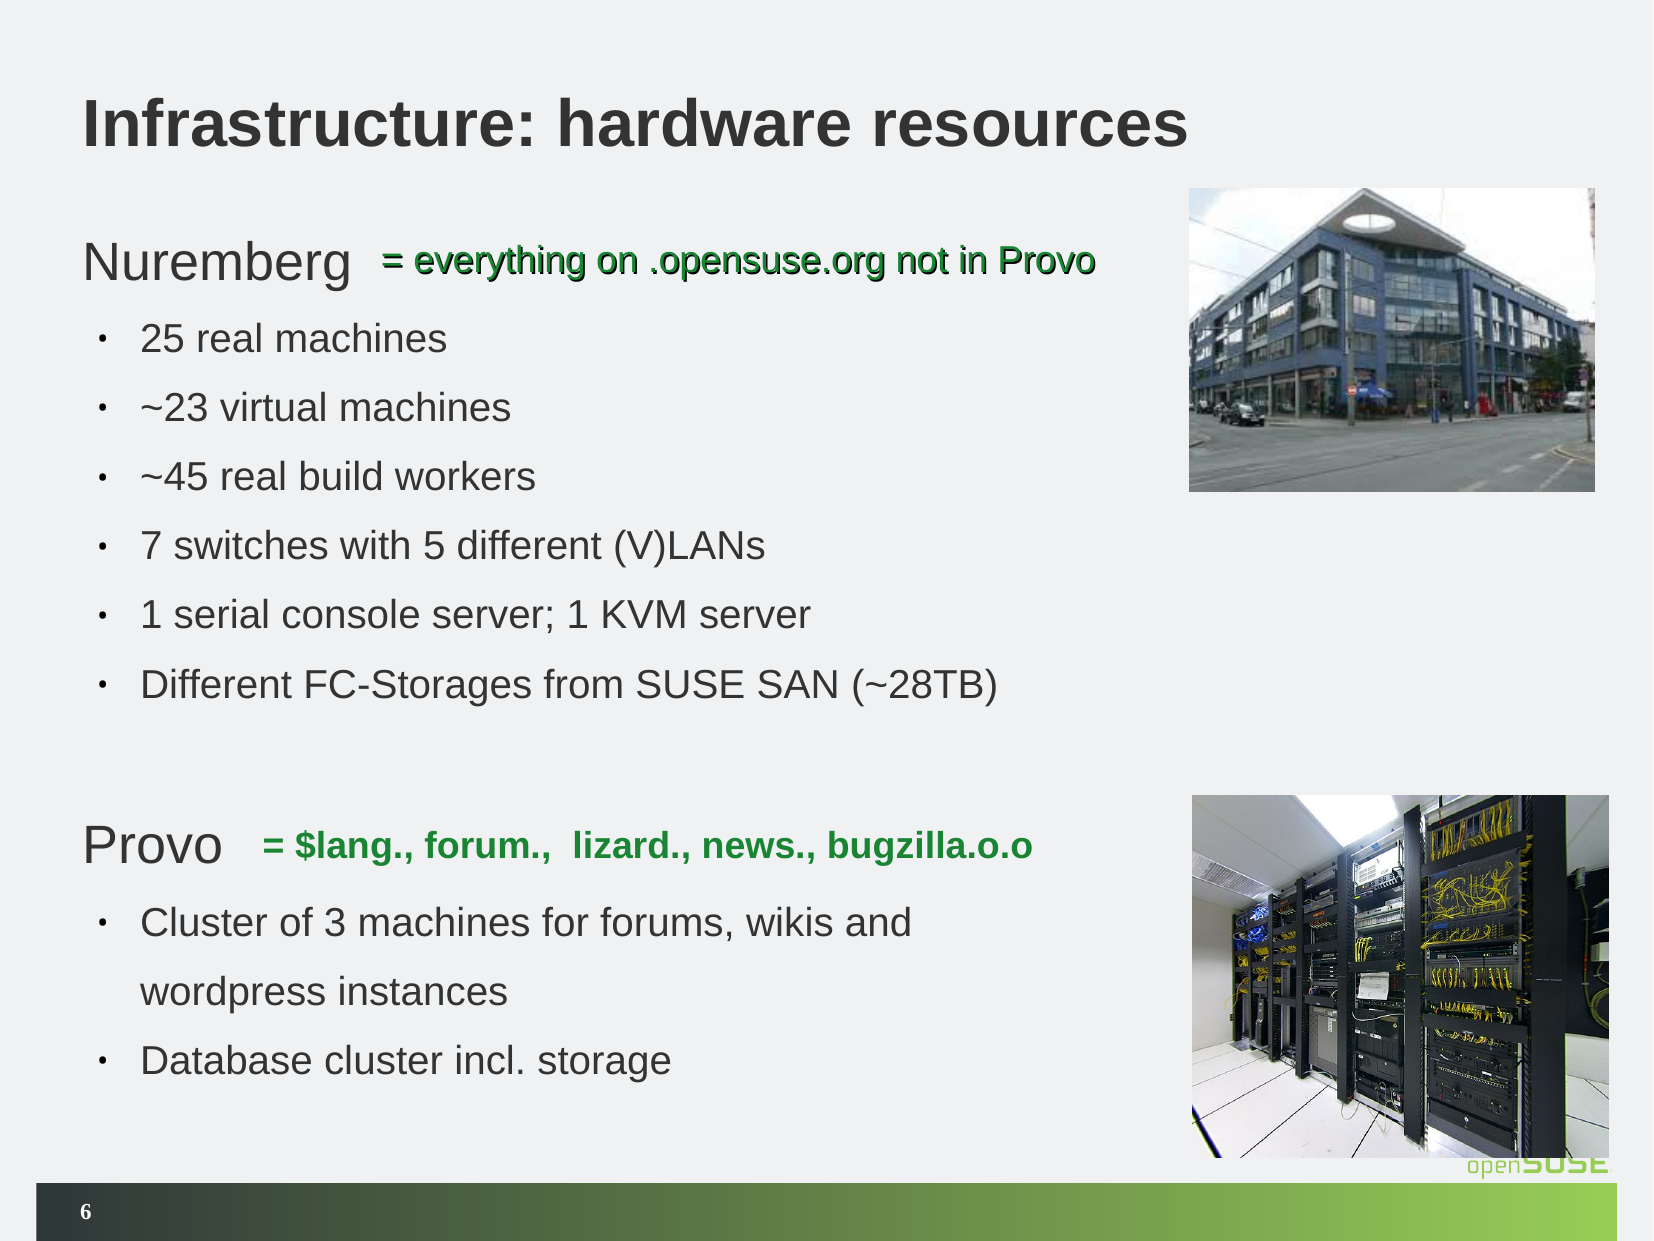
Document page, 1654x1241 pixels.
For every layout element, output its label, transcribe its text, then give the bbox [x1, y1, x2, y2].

title Infrastructure: hardware resources [82, 49, 1571, 198]
text_box = $lang., forum., lizard., news., bugzilla.o.o [248, 817, 1111, 875]
text_box = everything on .opensuse.org not in Provo [366, 231, 1146, 288]
list Nuremberg 25 real machines ~23 virtual machines ~45 real build workers 7 switches with 5 different (V)LANs 1 serial console server; 1 KVM server Different FC-Storages from SUSE SAN (~28TB) Provo Cluster of 3 machines for forums, wikis and wordpress instances Database cluster incl. storage [82, 231, 1571, 1087]
picture [0, 0, 1654, 1241]
